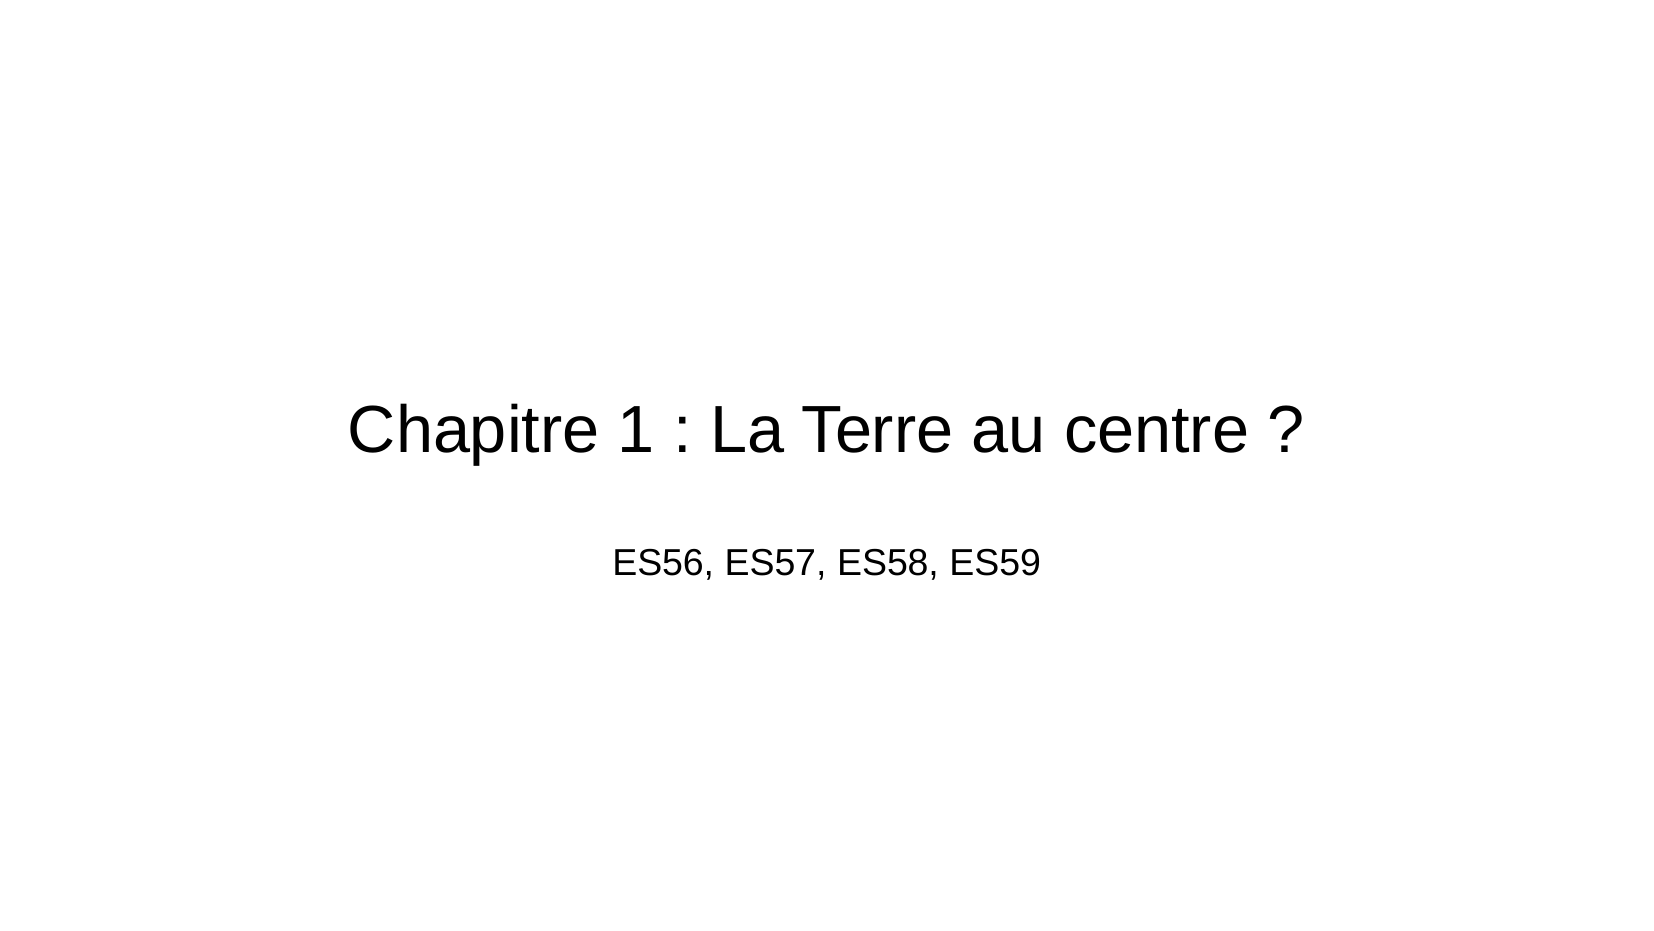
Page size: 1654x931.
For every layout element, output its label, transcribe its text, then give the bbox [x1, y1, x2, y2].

subtitle Chapitre 1 : La Terre au centre ? ES56, ES57, ES58, ES59 [82, 217, 1571, 758]
